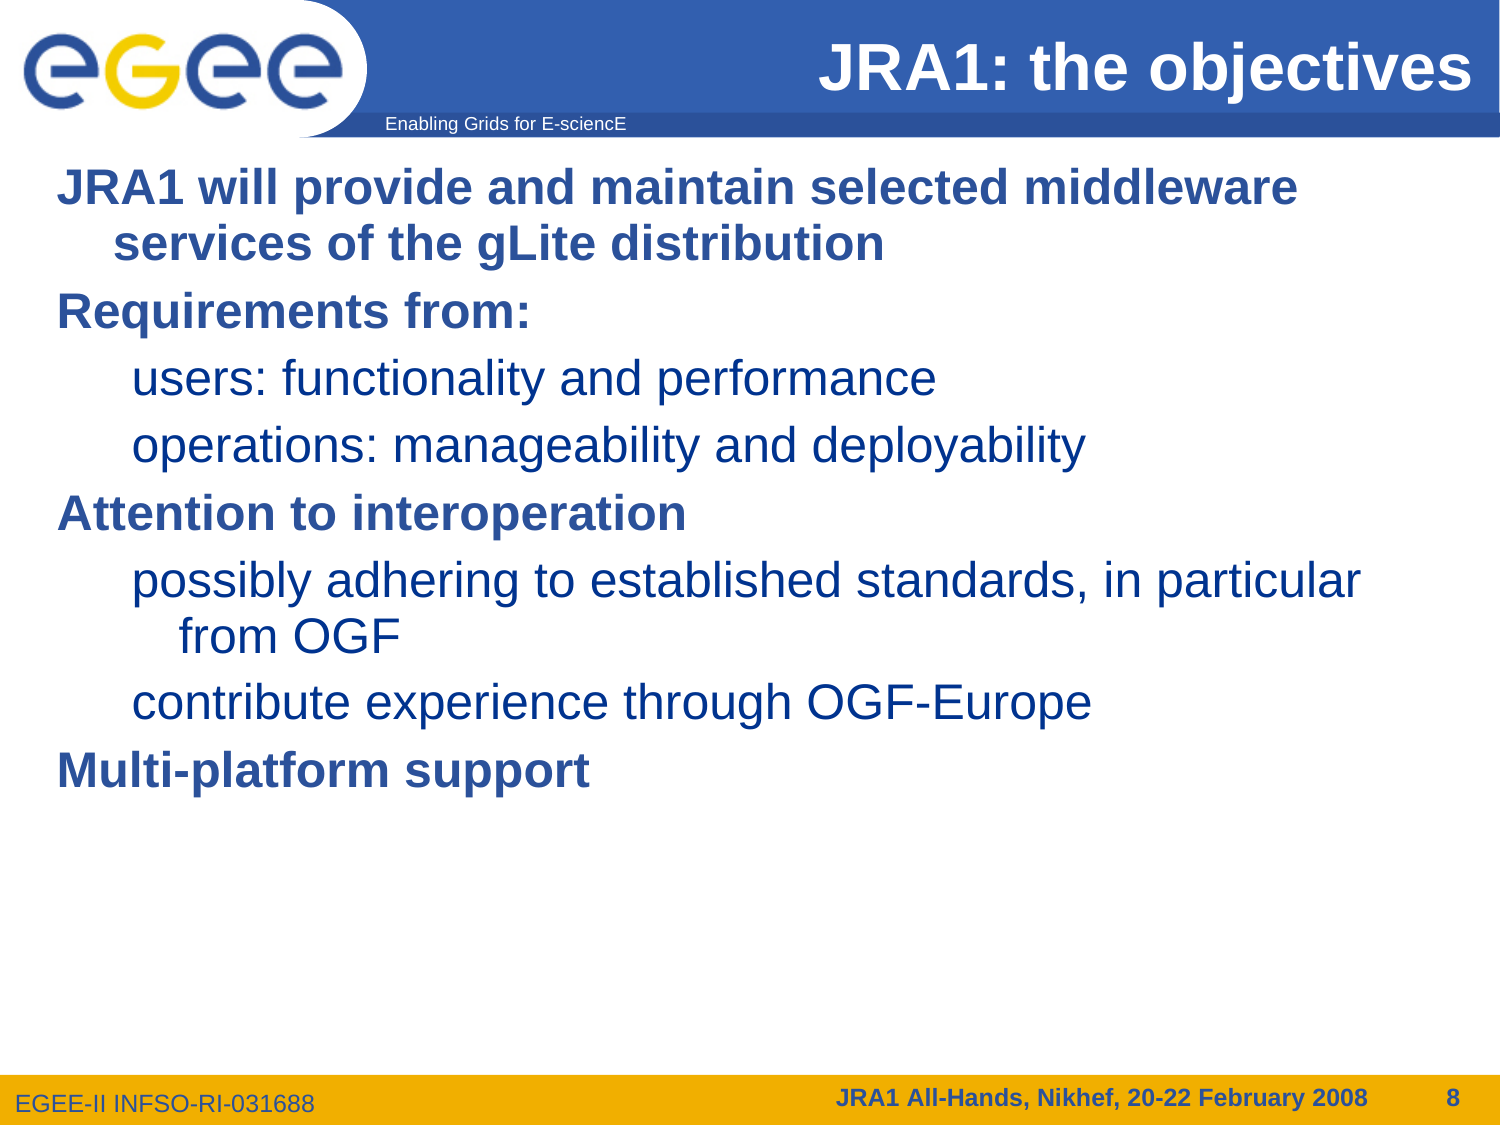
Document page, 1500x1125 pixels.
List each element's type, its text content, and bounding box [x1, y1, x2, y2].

picture [18, 30, 349, 112]
list JRA1 will provide and maintain selected middleware services of the gLite distribution Requirements from: users: functionality and performance operations: manageability and deployability Attention to interoperation possibly adhering to established standards, in particular from OGF contribute experience through OGF-Europe Multi-platform support [56, 159, 1466, 1036]
title JRA1: the objectives [369, 0, 1475, 148]
